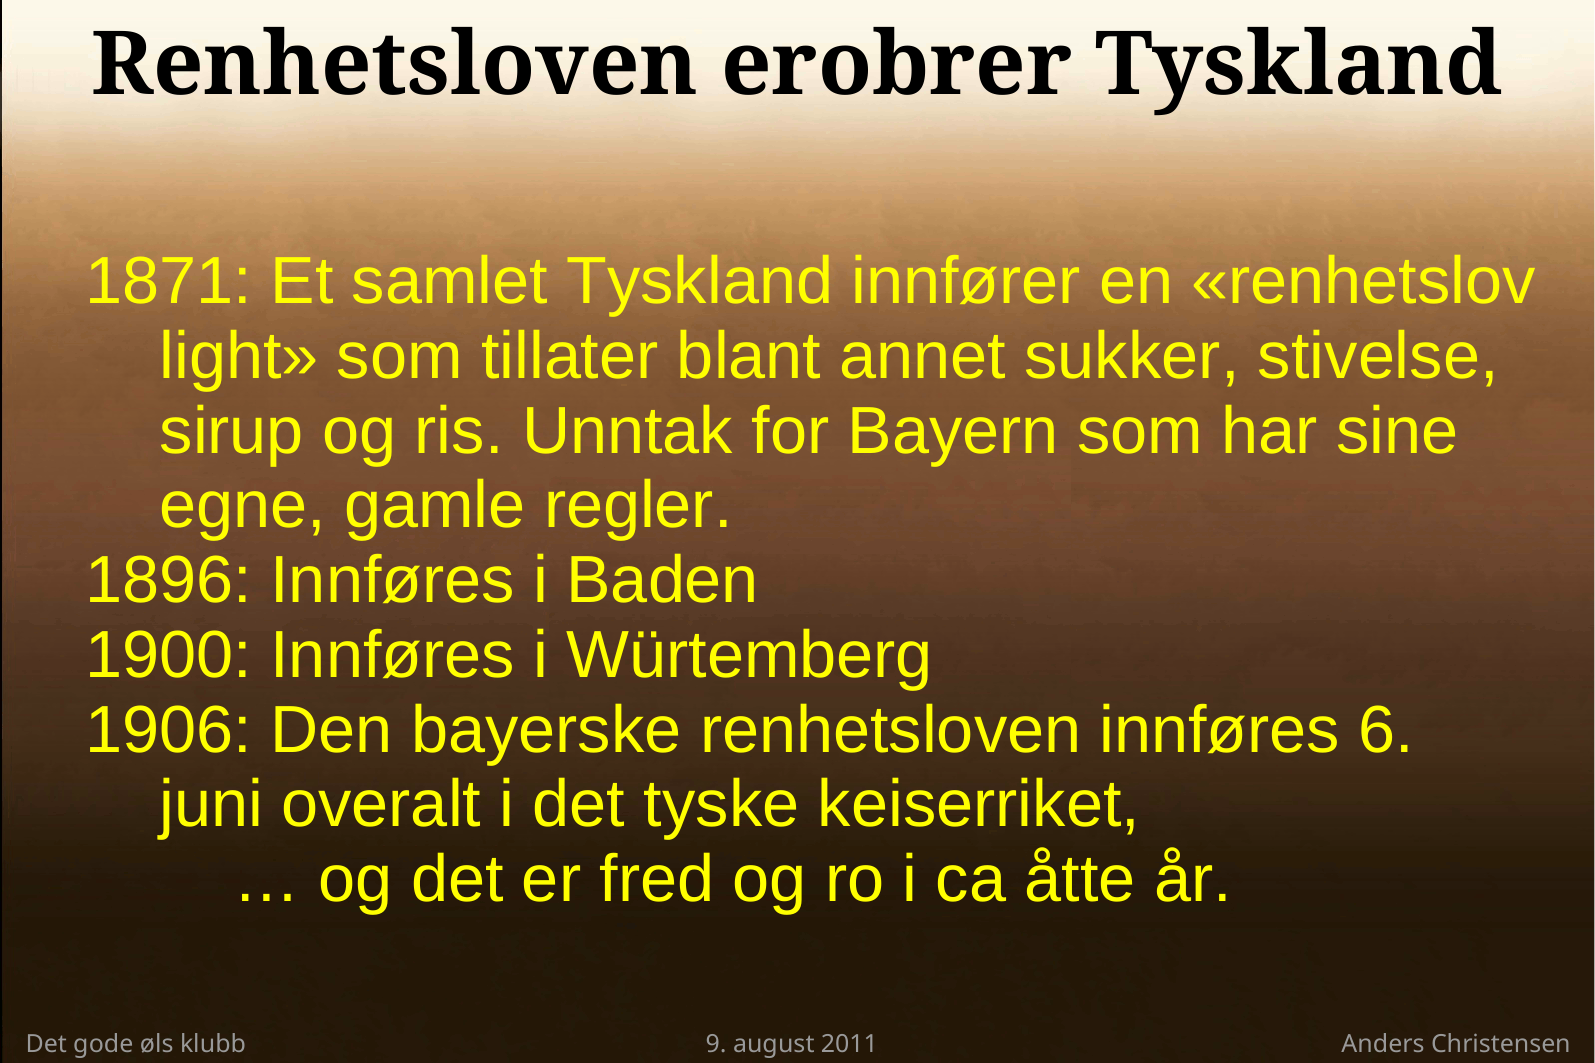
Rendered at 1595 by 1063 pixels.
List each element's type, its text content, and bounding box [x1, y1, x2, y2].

picture [0, 0, 1595, 1063]
title Renhetsloven erobrer Tyskland [79, 0, 1515, 220]
subtitle 1871: Et samlet Tyskland innfører en «renhetslov light» som tillater blant annet sukker, stivelse, sirup og ris. Unntak for Bayern som har sine egne, gamle regler. 1896: Innføres i Baden 1900: Innføres i Würtemberg 1906: Den bayerske renhetsloven innføres 6. juni overalt i det tyske keiserriket, … og det er fred og ro i ca åtte år. [85, 154, 1559, 944]
